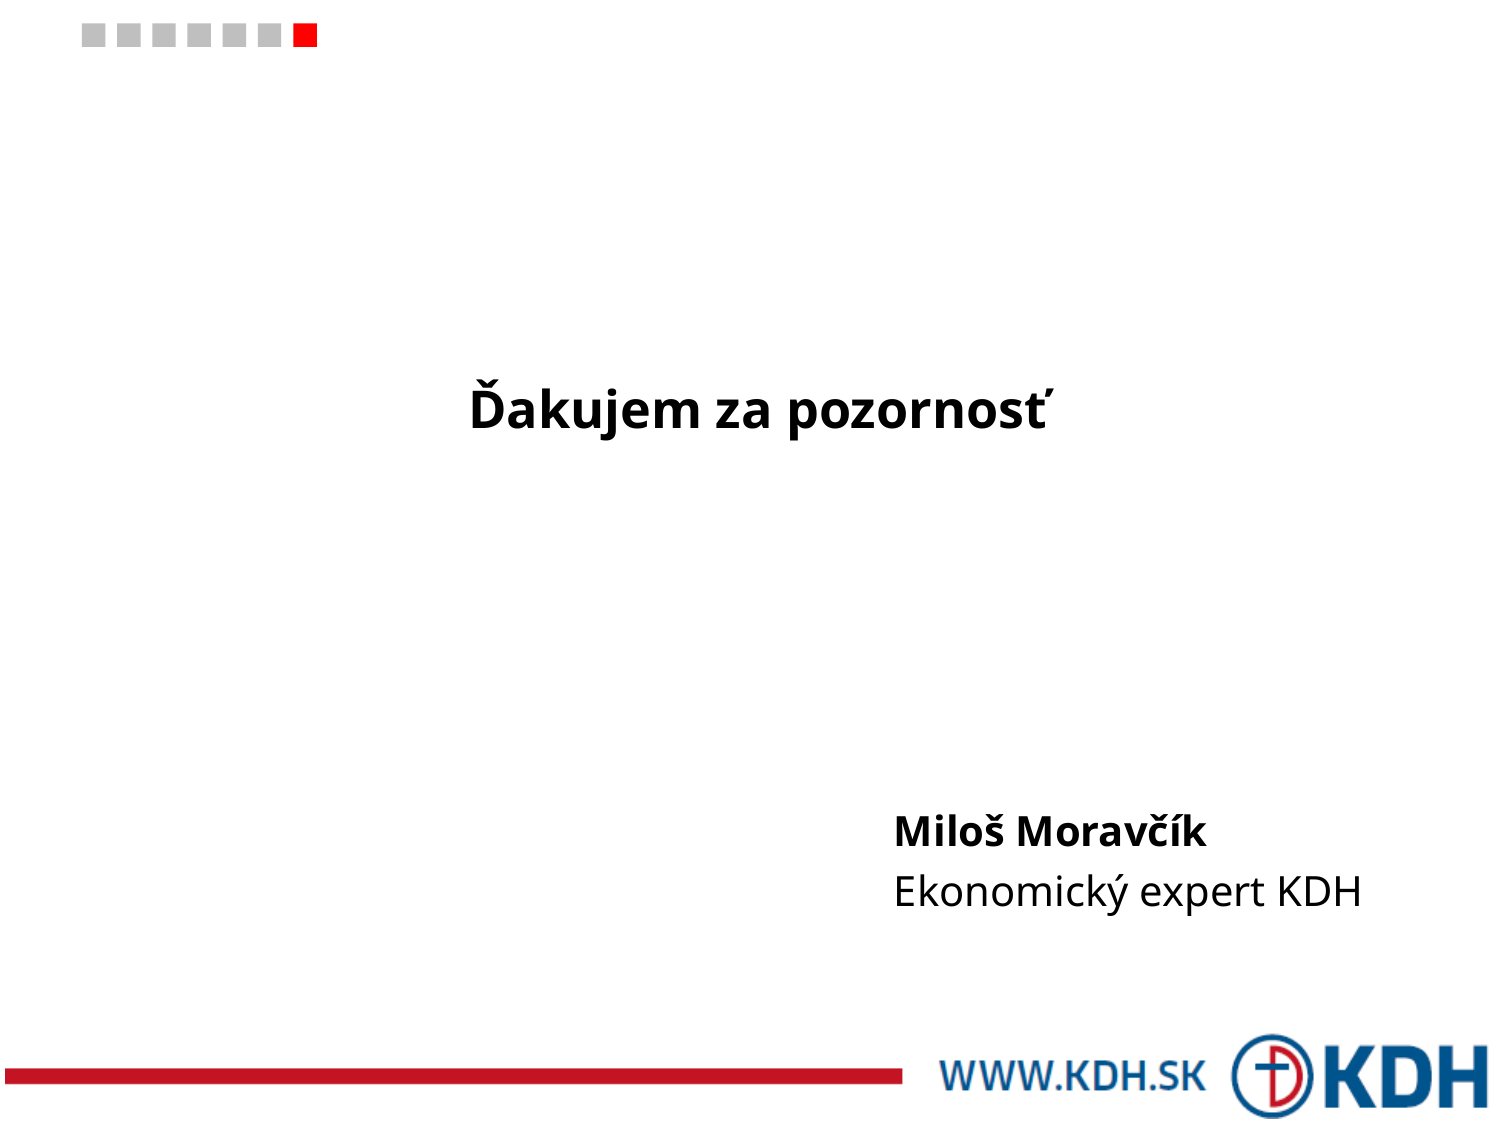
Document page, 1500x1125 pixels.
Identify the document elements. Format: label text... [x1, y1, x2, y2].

text_box [257, 23, 282, 47]
title Ďakujem za pozornosť [97, 338, 1418, 477]
picture [5, 1023, 1500, 1119]
text_box [293, 23, 317, 47]
text_box [117, 23, 141, 47]
list Miloš Moravčík Ekonomický expert KDH [878, 796, 1395, 973]
text_box [187, 23, 211, 47]
text_box [152, 23, 176, 47]
text_box [222, 23, 247, 47]
text_box [81, 23, 106, 47]
